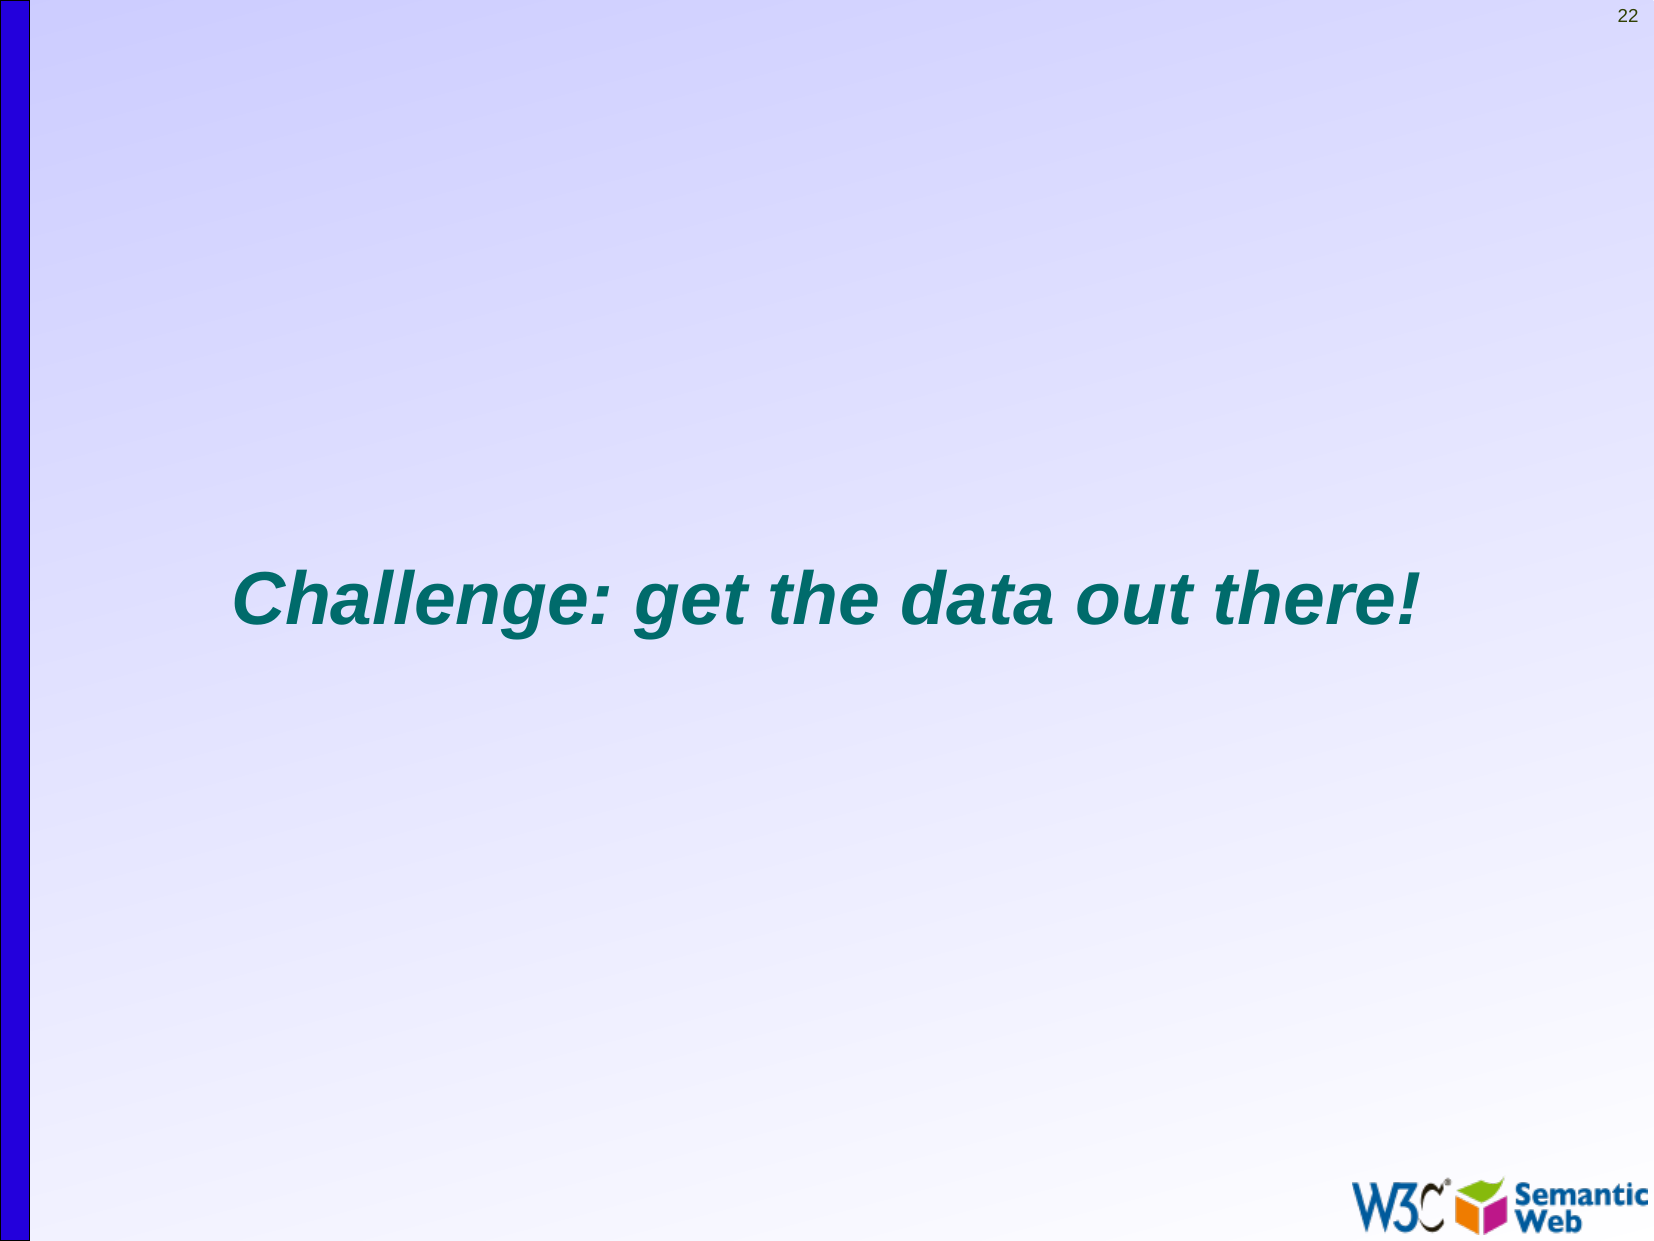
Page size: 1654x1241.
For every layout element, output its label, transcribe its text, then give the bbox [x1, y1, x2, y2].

title Challenge: get the data out there! [0, 544, 1654, 649]
picture [1352, 1175, 1648, 1235]
